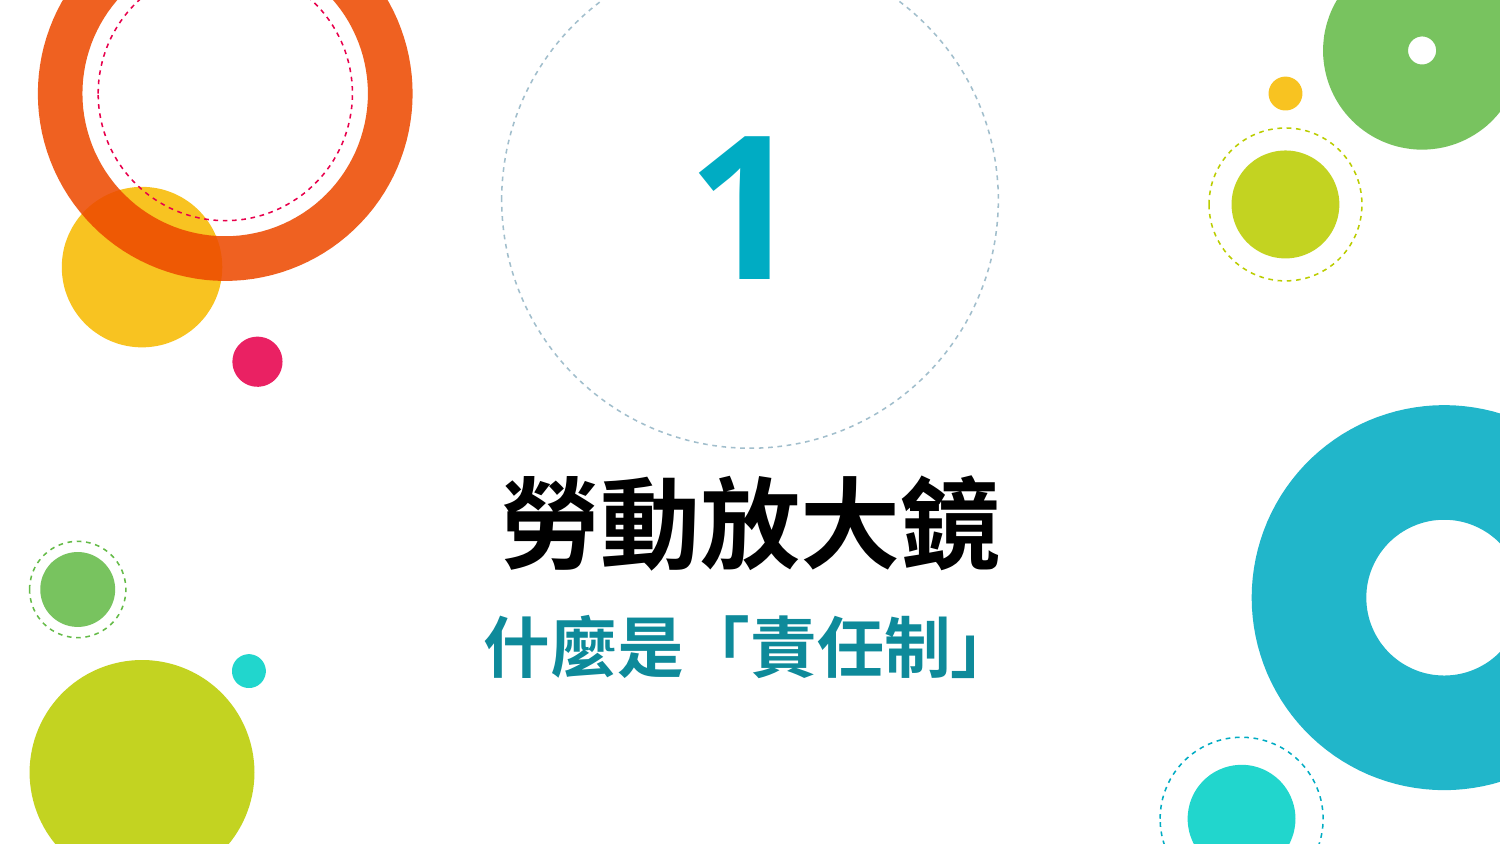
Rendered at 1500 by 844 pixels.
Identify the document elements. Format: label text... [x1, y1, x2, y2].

text_box 什麼是「責任制」 [218, 575, 1284, 717]
text_box 1 [500, 7, 989, 335]
text_box 勞動放大鏡 [218, 457, 1284, 575]
